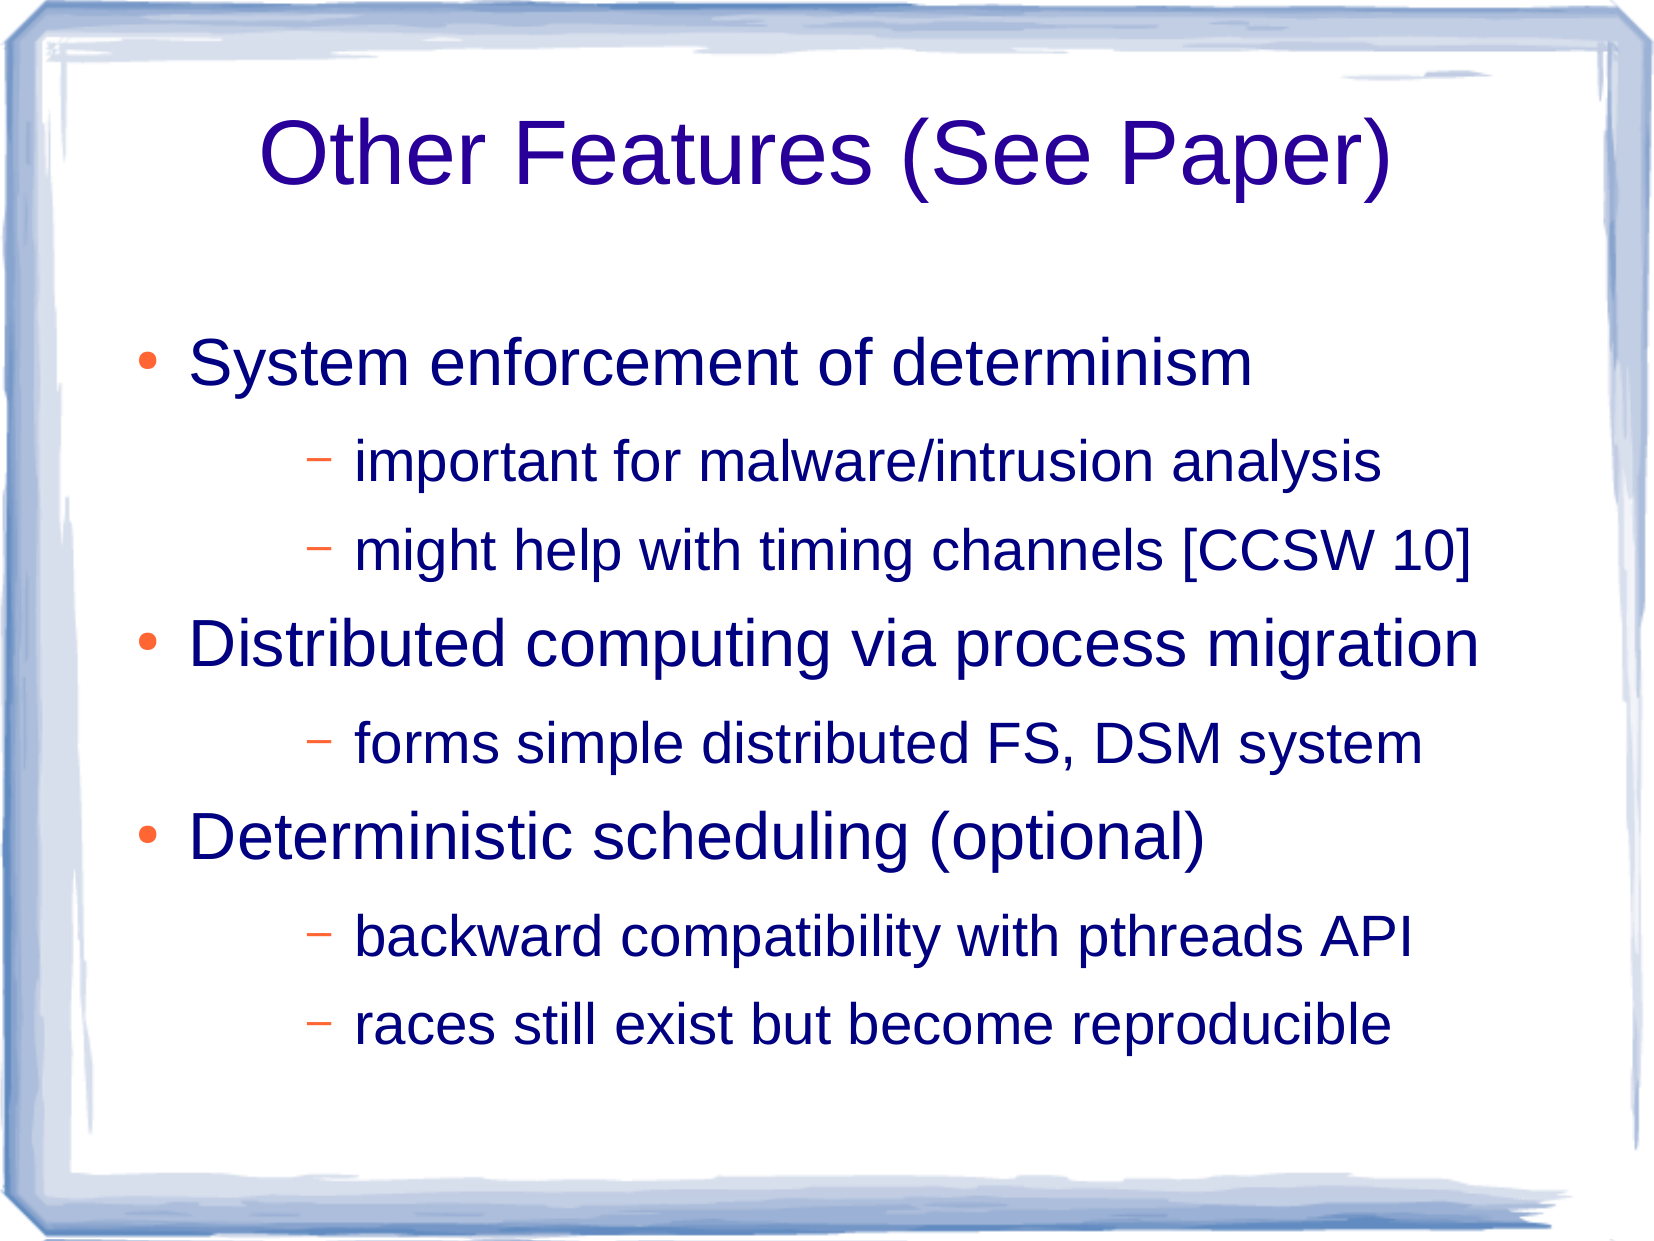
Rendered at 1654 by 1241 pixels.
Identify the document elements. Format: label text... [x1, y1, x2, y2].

picture [0, 0, 1654, 1241]
list System enforcement of determinism important for malware/intrusion analysis might help with timing channels [CCSW 10] Distributed computing via process migration forms simple distributed FS, DSM system Deterministic scheduling (optional) backward compatibility with pthreads API races still exist but become reproducible [118, 324, 1571, 1057]
title Other Features (See Paper) [82, 49, 1571, 257]
